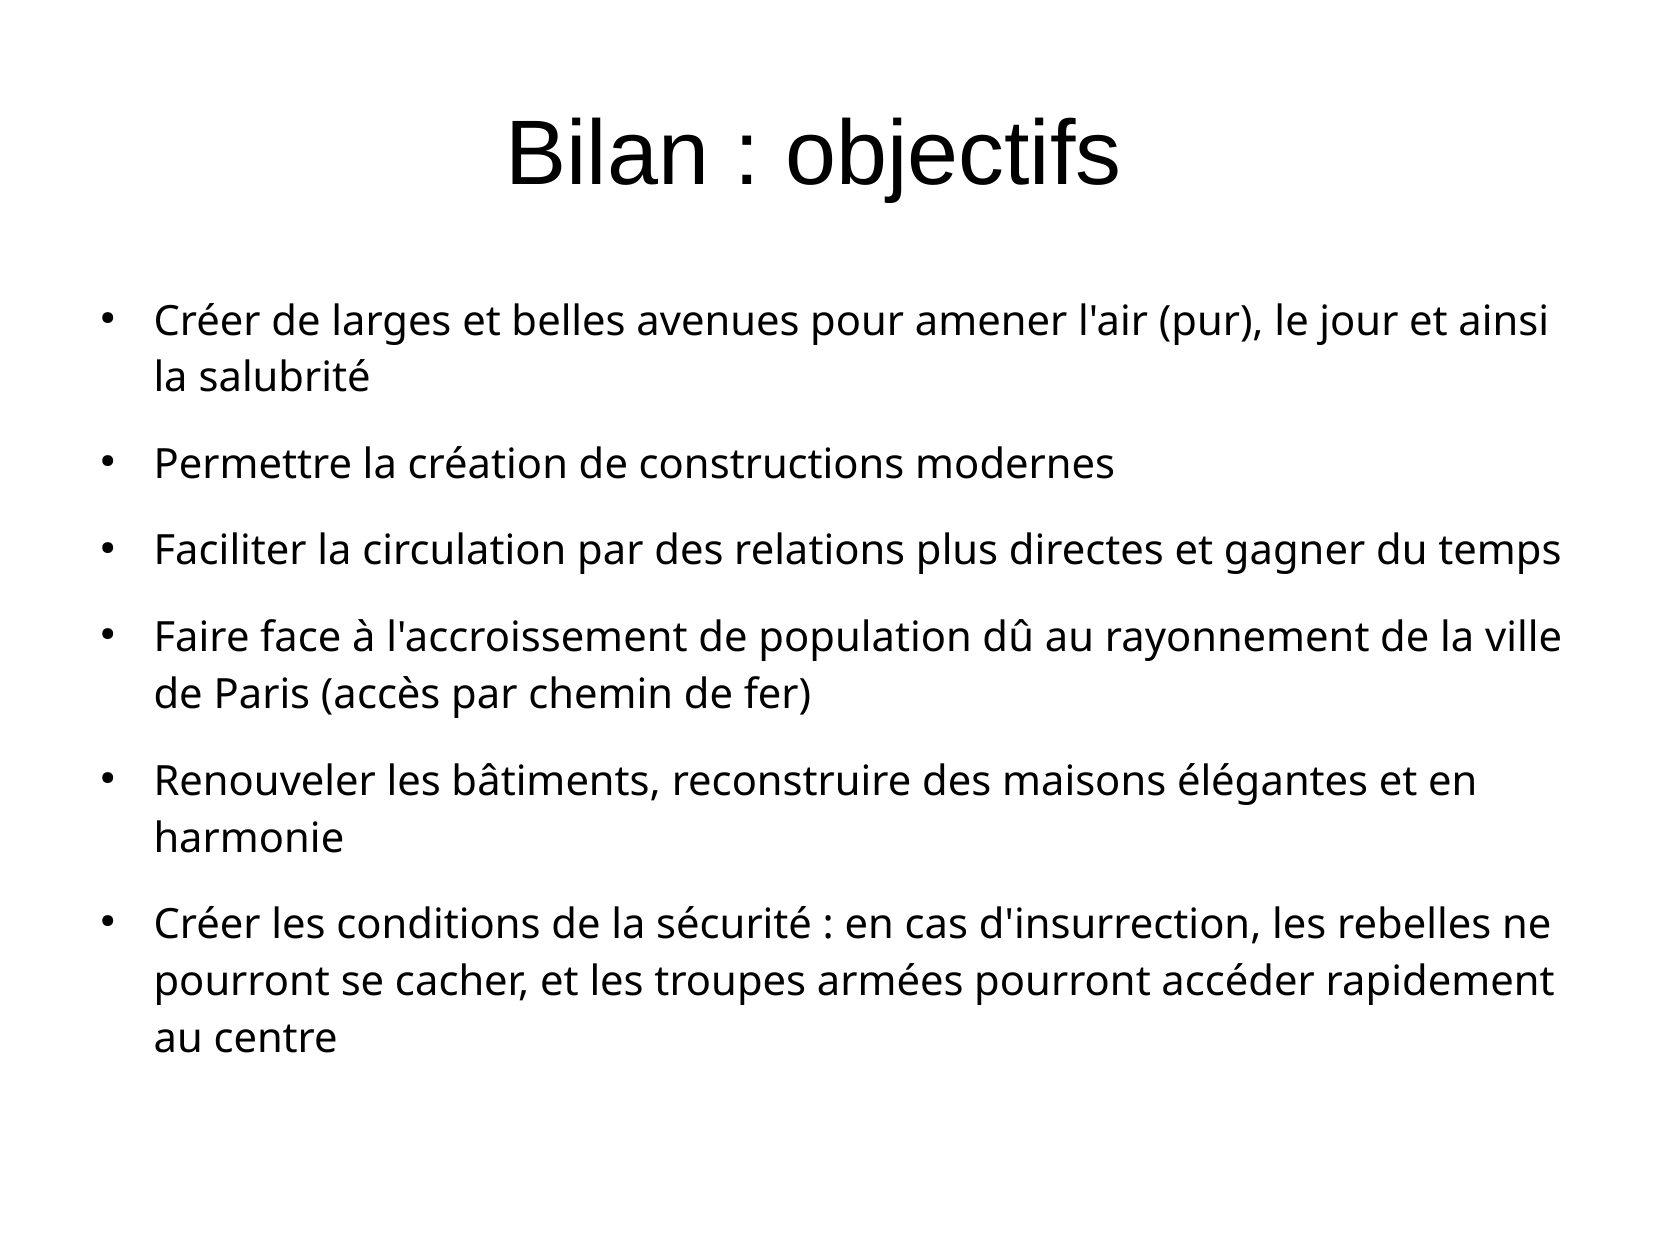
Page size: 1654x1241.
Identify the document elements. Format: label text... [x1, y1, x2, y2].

list Créer de larges et belles avenues pour amener l'air (pur), le jour et ainsi la salubrité Permettre la création de constructions modernes Faciliter la circulation par des relations plus directes et gagner du temps Faire face à l'accroissement de population dû au rayonnement de la ville de Paris (accès par chemin de fer) Renouveler les bâtiments, reconstruire des maisons élégantes et en harmonie Créer les conditions de la sécurité : en cas d'insurrection, les rebelles ne pourront se cacher, et les troupes armées pourront accéder rapidement au centre [82, 290, 1571, 1109]
title Bilan : objectifs [82, 49, 1571, 257]
